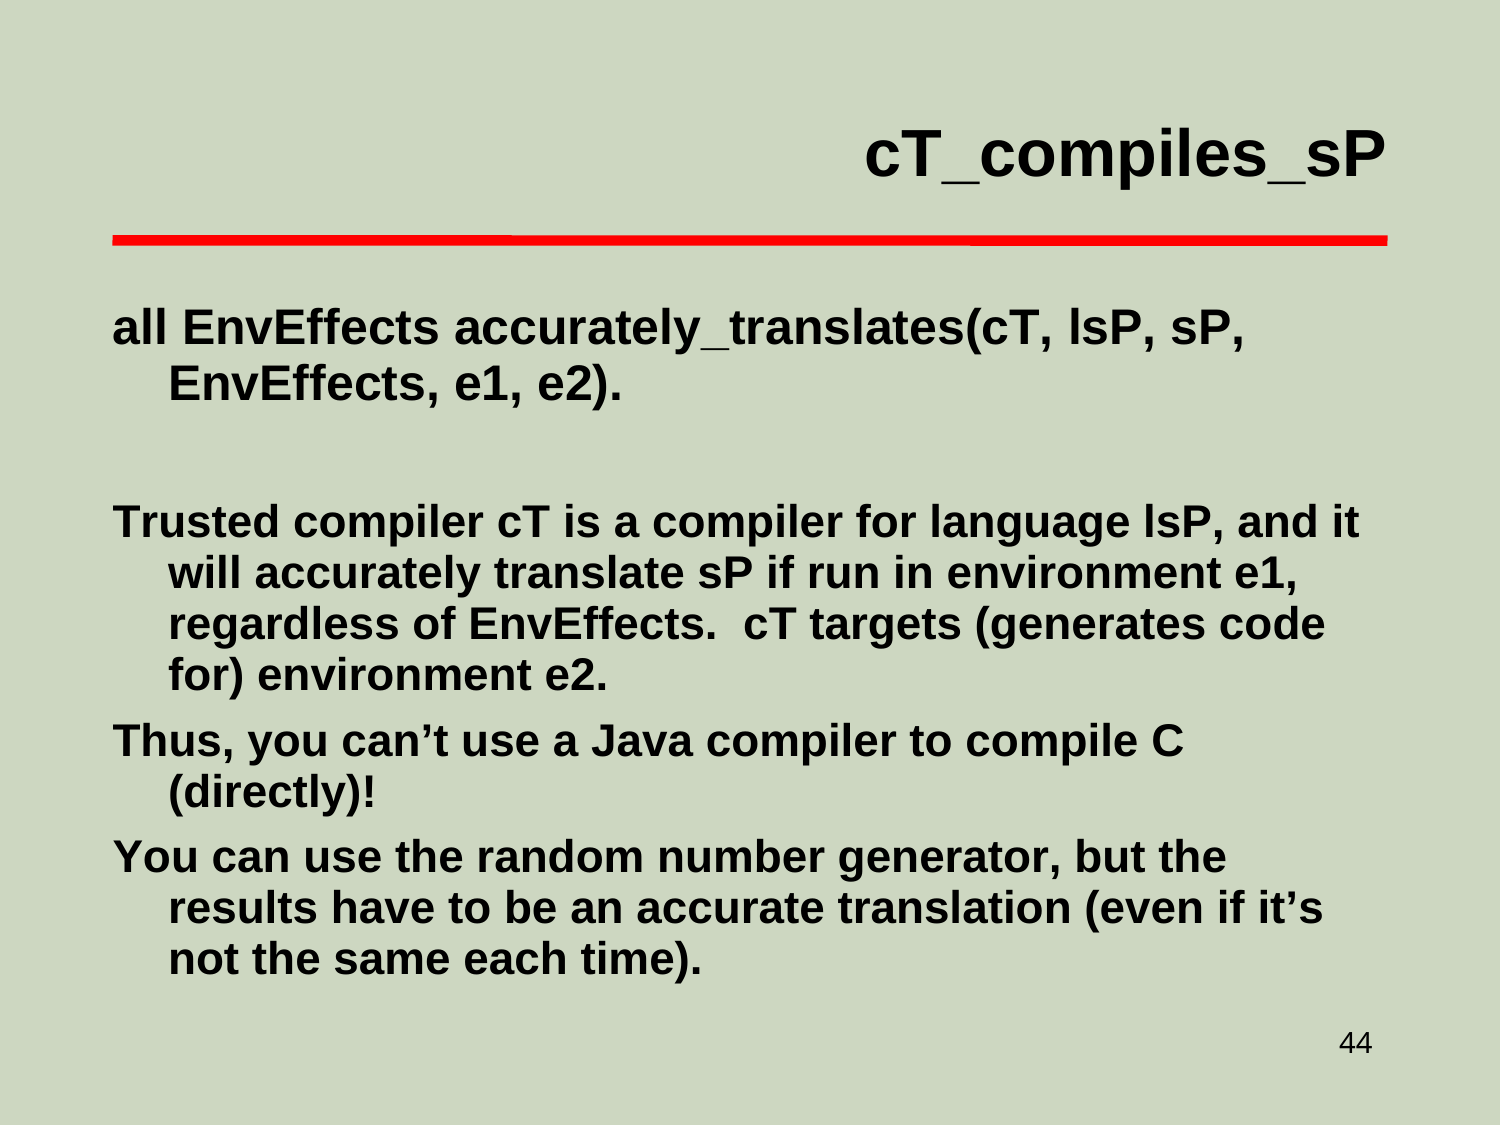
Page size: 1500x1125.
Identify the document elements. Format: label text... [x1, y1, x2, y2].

list all EnvEffects accurately_translates(cT, lsP, sP, EnvEffects, e1, e2). Trusted compiler cT is a compiler for language lsP, and it will accurately translate sP if run in environment e1, regardless of EnvEffects. cT targets (generates code for) environment e2. Thus, you can’t use a Java compiler to compile C (directly)! You can use the random number generator, but the results have to be an accurate translation (even if it’s not the same each time). [112, 299, 1387, 1099]
title cT_compiles_sP [124, 93, 1387, 216]
